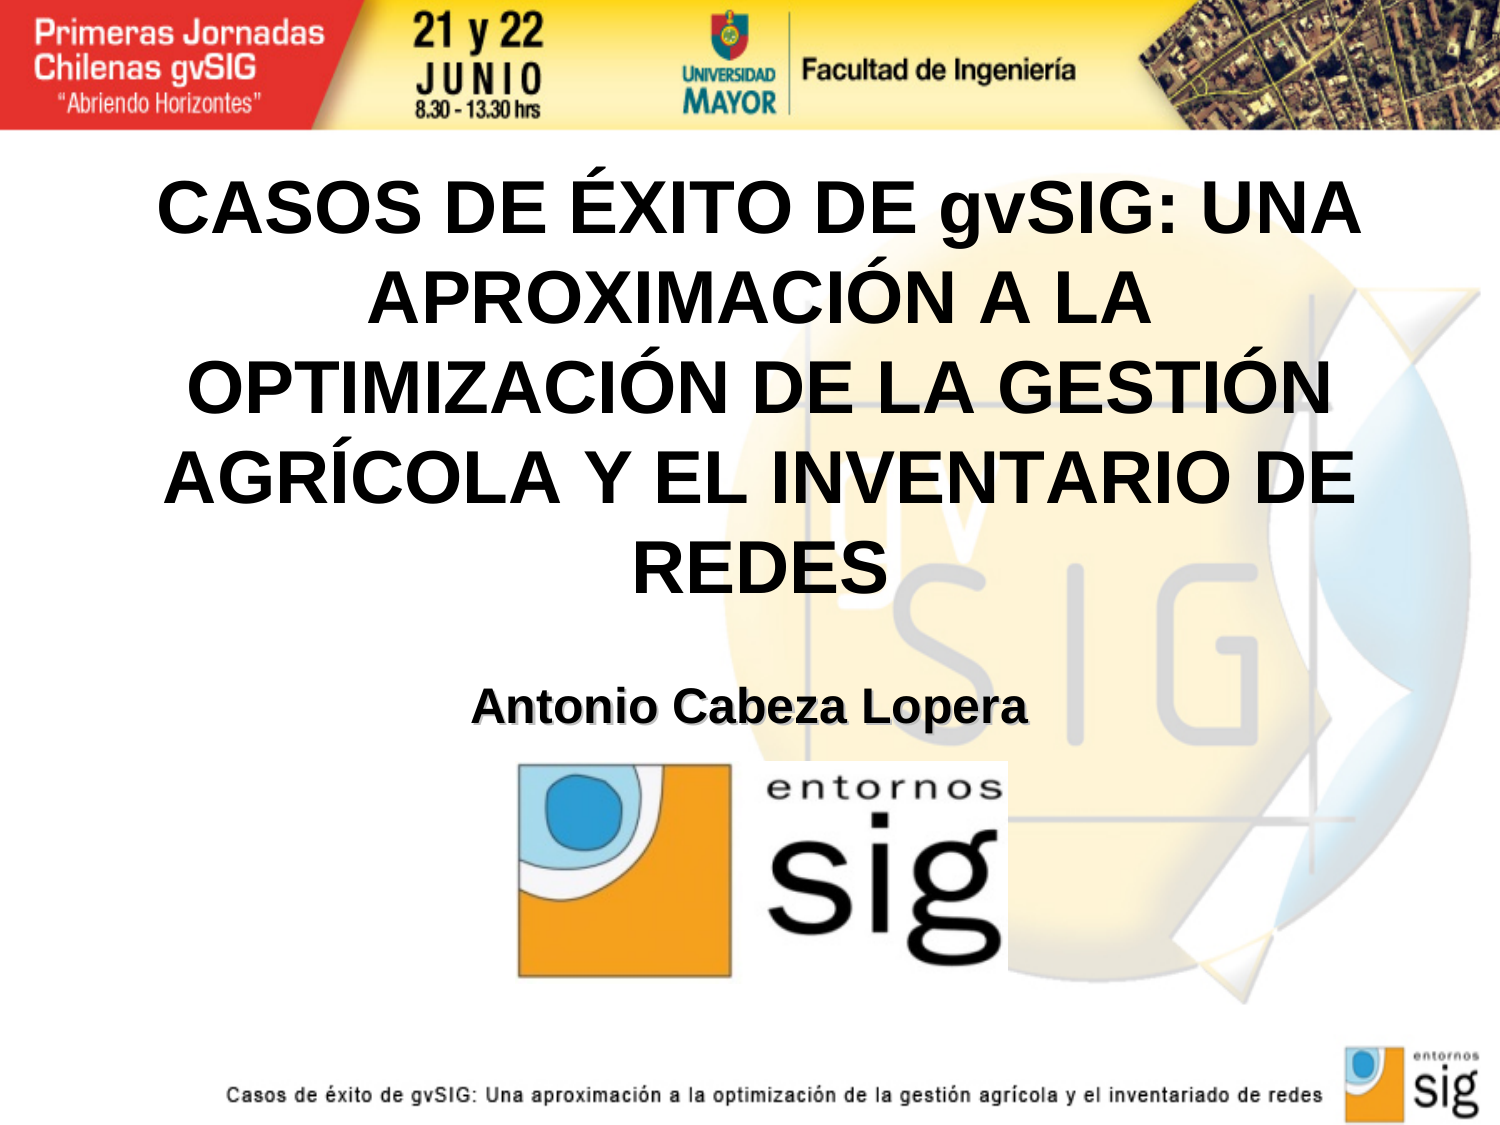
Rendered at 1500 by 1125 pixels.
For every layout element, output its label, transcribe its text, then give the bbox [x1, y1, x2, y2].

picture [0, 0, 1500, 1125]
text_box Antonio Cabeza Lopera [117, 644, 1381, 822]
title CASOS DE ÉXITO DE gvSIG: UNA APROXIMACIÓN A LA OPTIMIZACIÓN DE LA GESTIÓN AGRÍCOLA Y EL INVENTARIO DE REDES [128, 150, 1393, 617]
